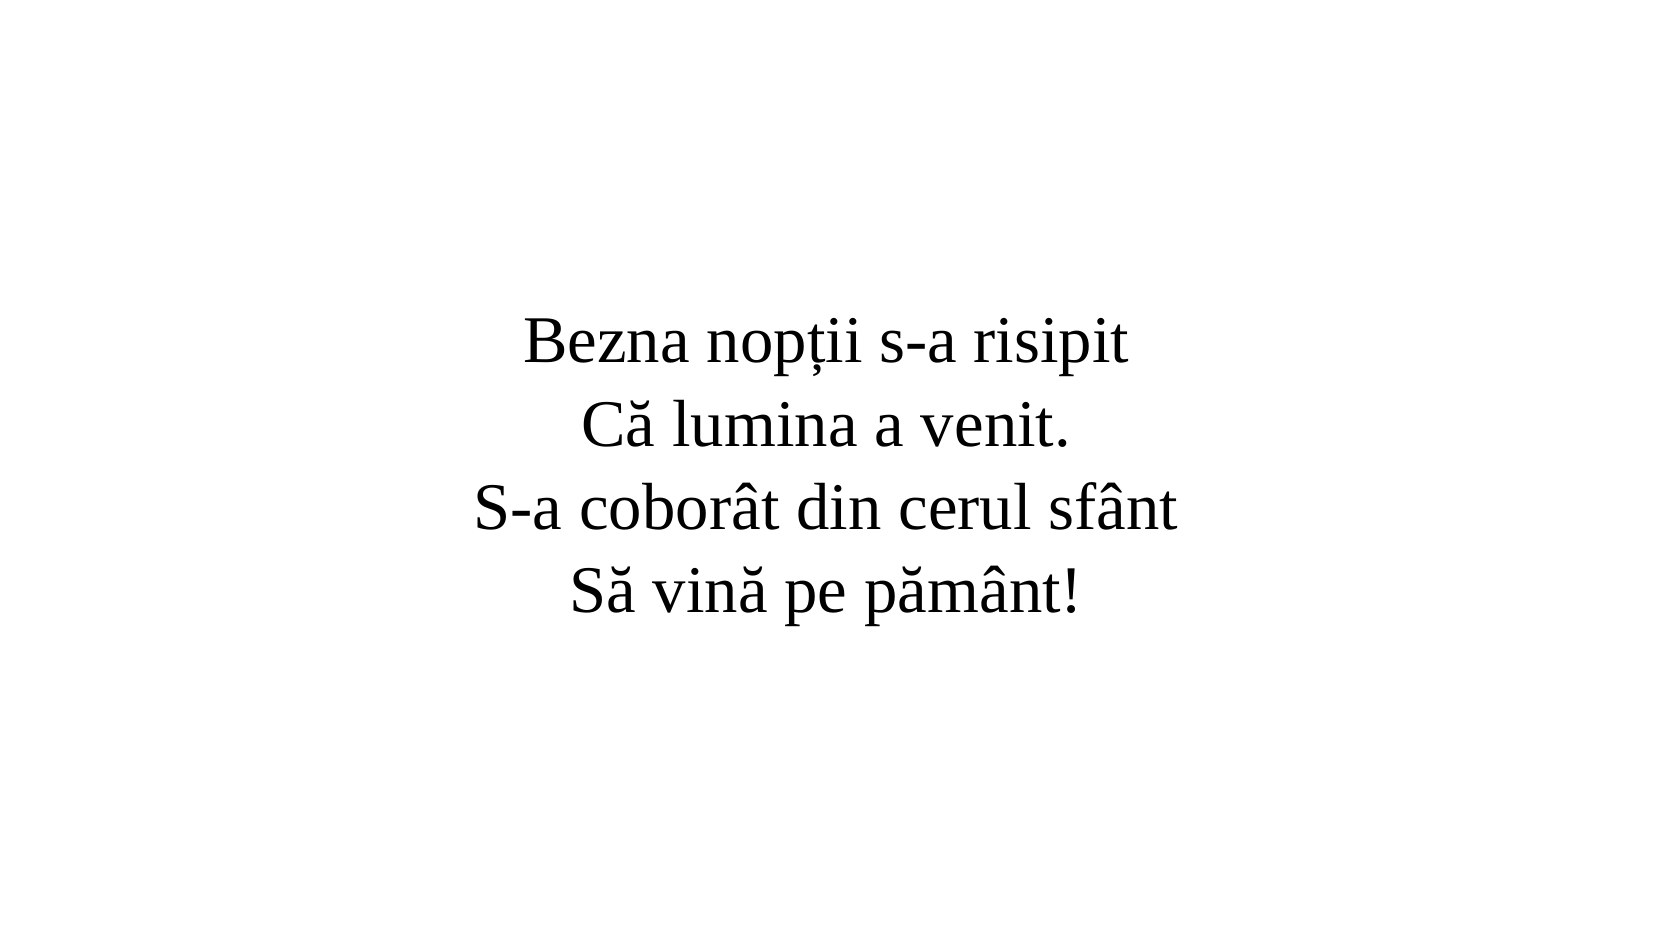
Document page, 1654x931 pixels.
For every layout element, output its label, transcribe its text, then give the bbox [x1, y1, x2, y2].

subtitle Bezna nopții s-a risipit Că lumina a venit. S-a coborât din cerul sfânt Să vină pe pământ! [300, 150, 1354, 781]
